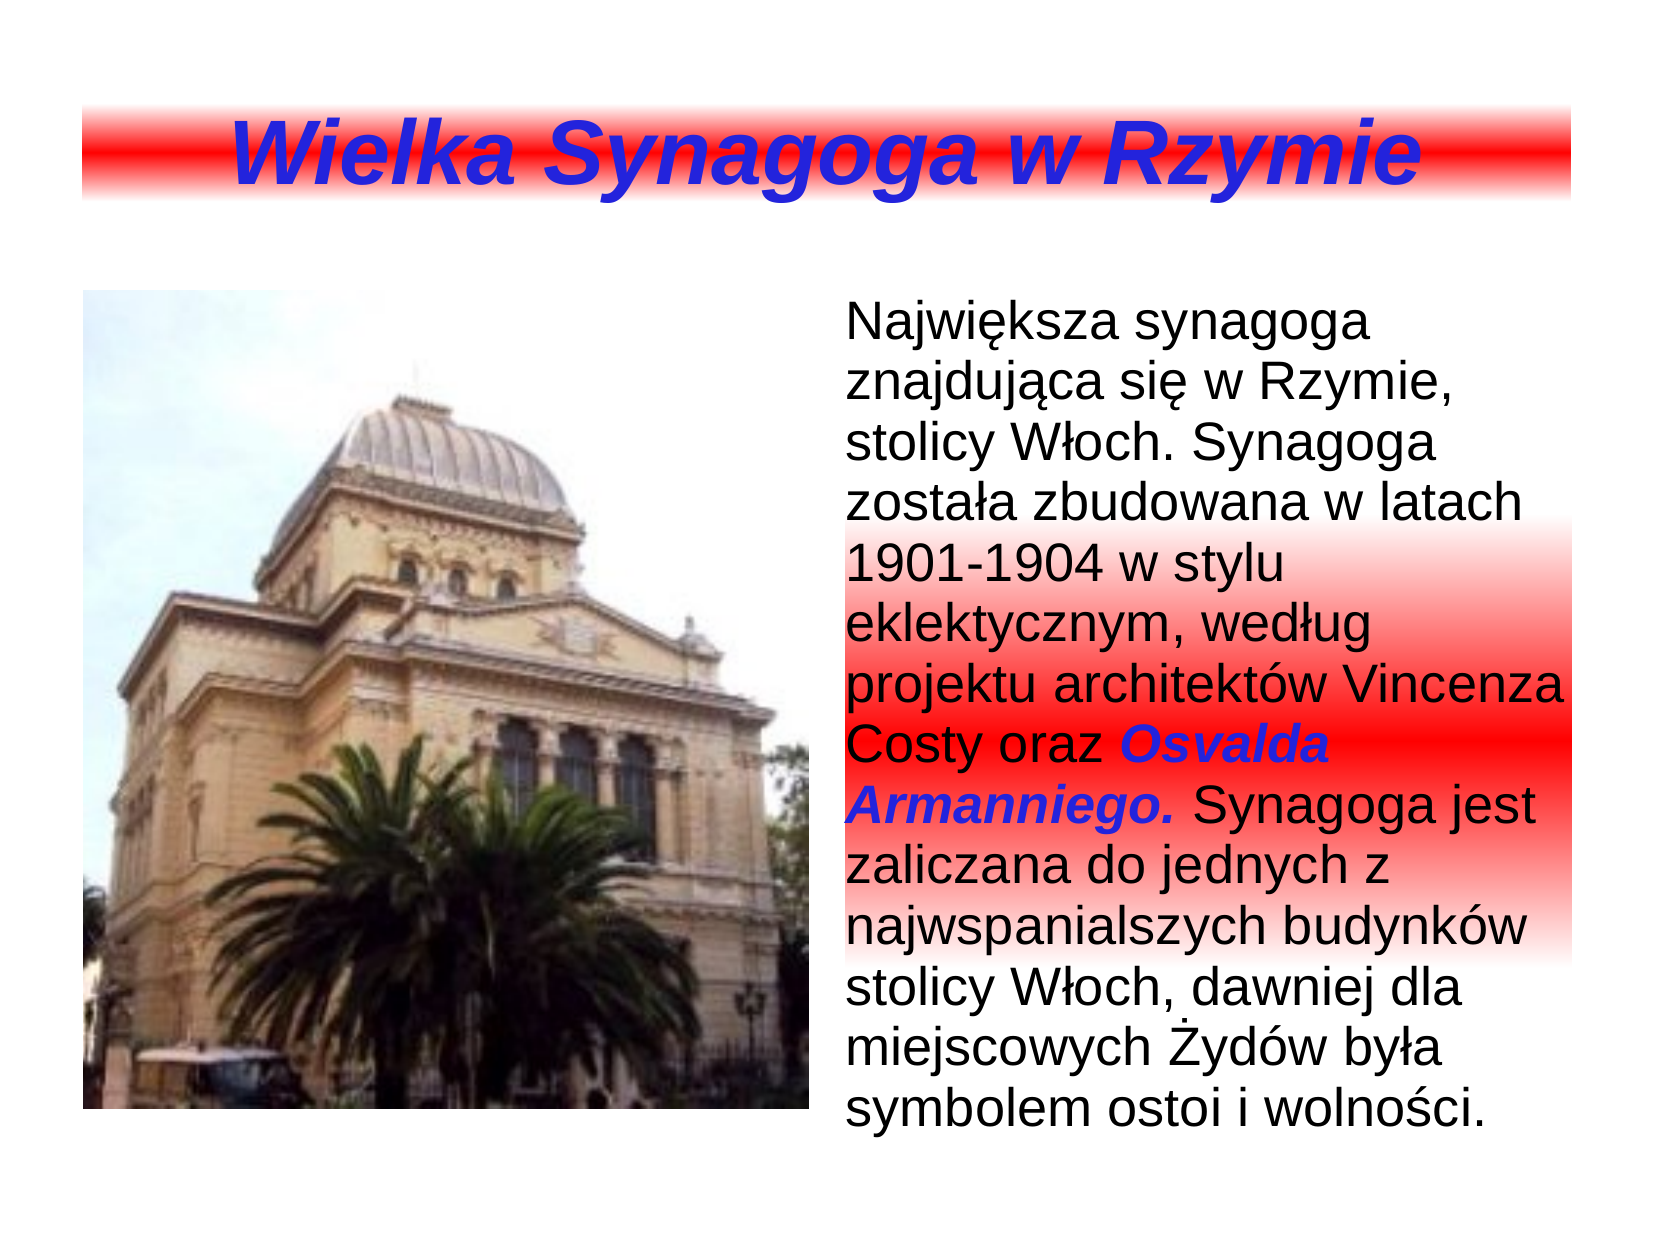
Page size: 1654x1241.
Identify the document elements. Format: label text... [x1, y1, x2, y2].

list Największa synagoga znajdująca się w Rzymie, stolicy Włoch. Synagoga została zbudowana w latach 1901-1904 w stylu eklektycznym, według projektu architektów Vincenza Costy oraz Osvalda Armanniego. Synagoga jest zaliczana do jednych z najwspanialszych budynków stolicy Włoch, dawniej dla miejscowych Żydów była symbolem ostoi i wolności. [845, 290, 1572, 1193]
title Wielka Synagoga w Rzymie [82, 56, 1571, 250]
picture [83, 290, 809, 1109]
